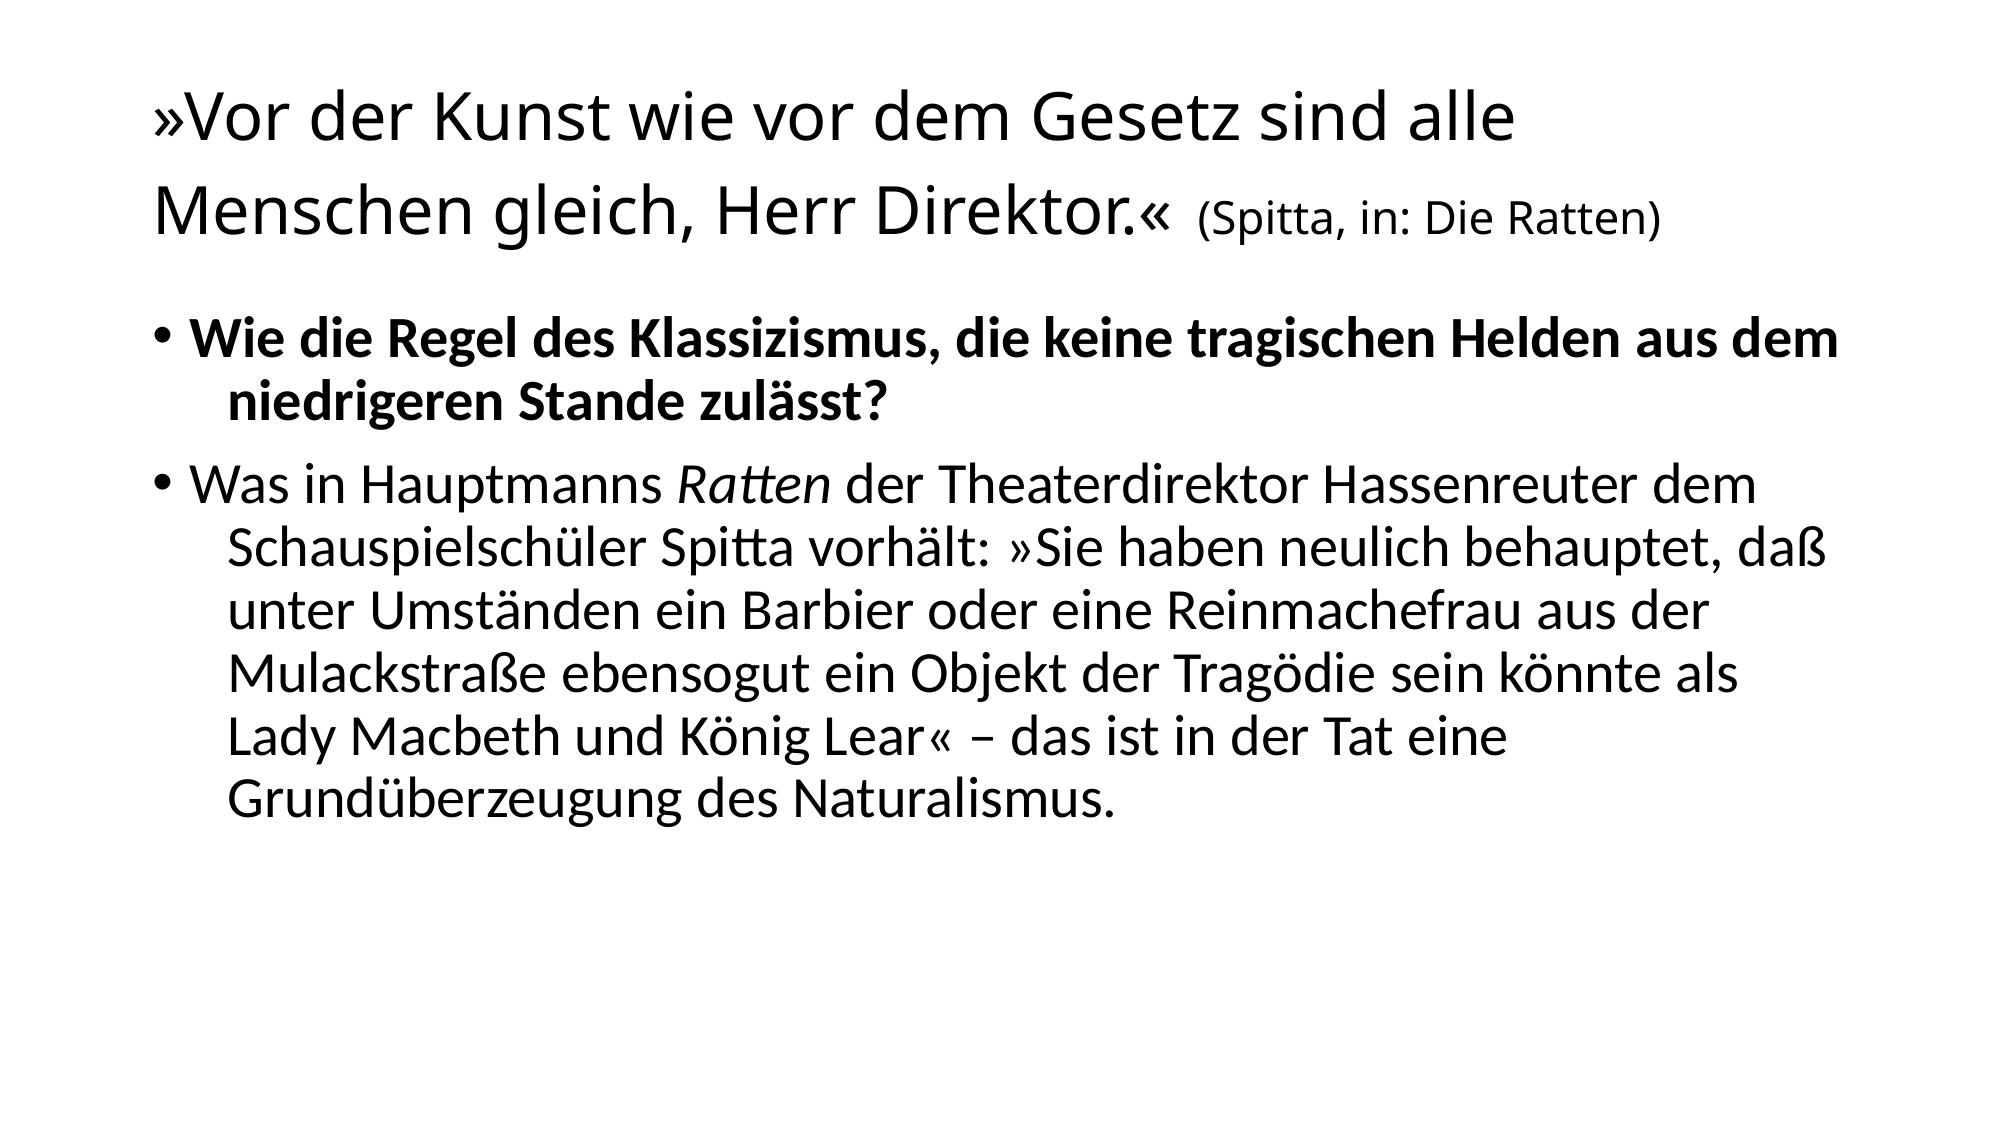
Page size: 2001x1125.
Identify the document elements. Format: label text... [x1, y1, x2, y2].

title »Vor der Kunst wie vor dem Gesetz sind alle Menschen gleich, Herr Direktor.« (Spitta, in: Die Ratten) [137, 59, 1863, 278]
list Wie die Regel des Klassizismus, die keine tragischen Helden aus dem niedrigeren Stande zulässt? Was in Hauptmanns Ratten der Theaterdirektor Hassenreuter dem Schauspielschüler Spitta vorhält: »Sie haben neulich behauptet, daß unter Umständen ein Barbier oder eine Reinmachefrau aus der Mulackstraße ebensogut ein Objekt der Tragödie sein könnte als Lady Macbeth und König Lear« – das ist in der Tat eine Grundüberzeugung des Naturalismus. [137, 299, 1863, 1014]
